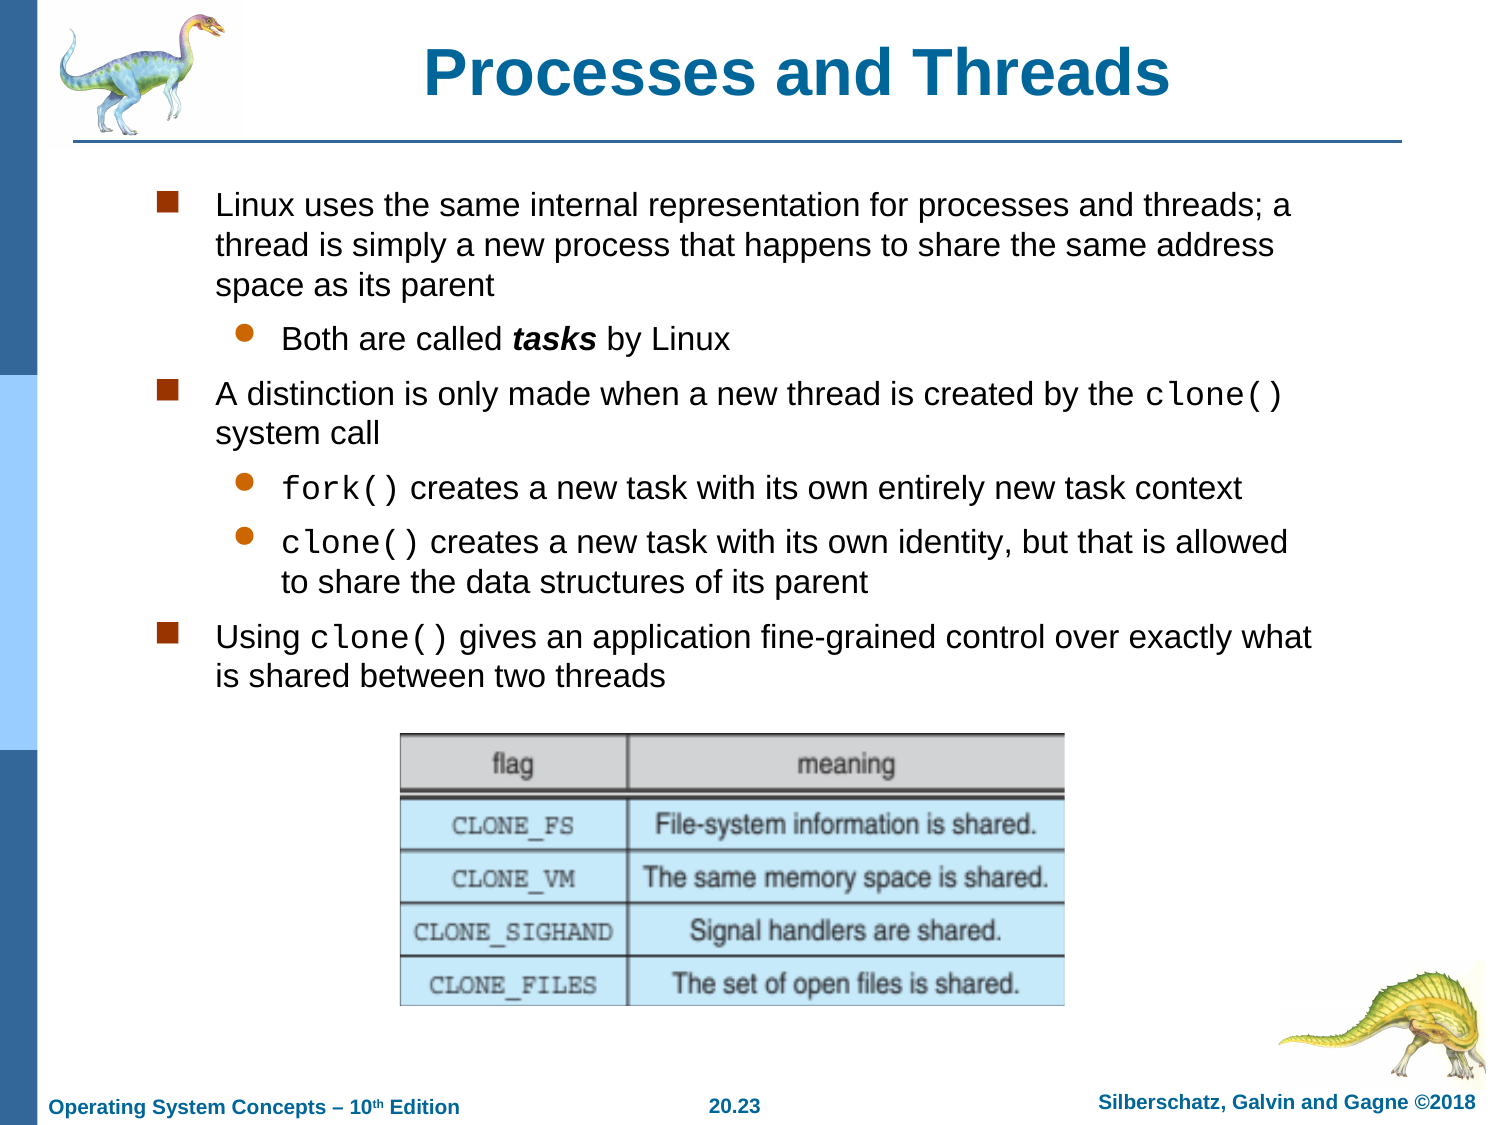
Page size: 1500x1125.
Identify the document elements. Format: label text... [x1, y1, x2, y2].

title Processes and Threads [170, 21, 1425, 117]
picture [46, 0, 243, 149]
list Linux uses the same internal representation for processes and threads; a thread is simply a new process that happens to share the same address space as its parent Both are called tasks by Linux A distinction is only made when a new thread is created by the clone() system call fork() creates a new task with its own entirely new task context clone() creates a new task with its own identity, but that is allowed to share the data structures of its parent Using clone() gives an application fine-grained control over exactly what is shared between two threads [144, 175, 1339, 715]
picture [1275, 959, 1486, 1090]
picture [1415, 1094, 1423, 1099]
picture [399, 733, 1065, 1006]
